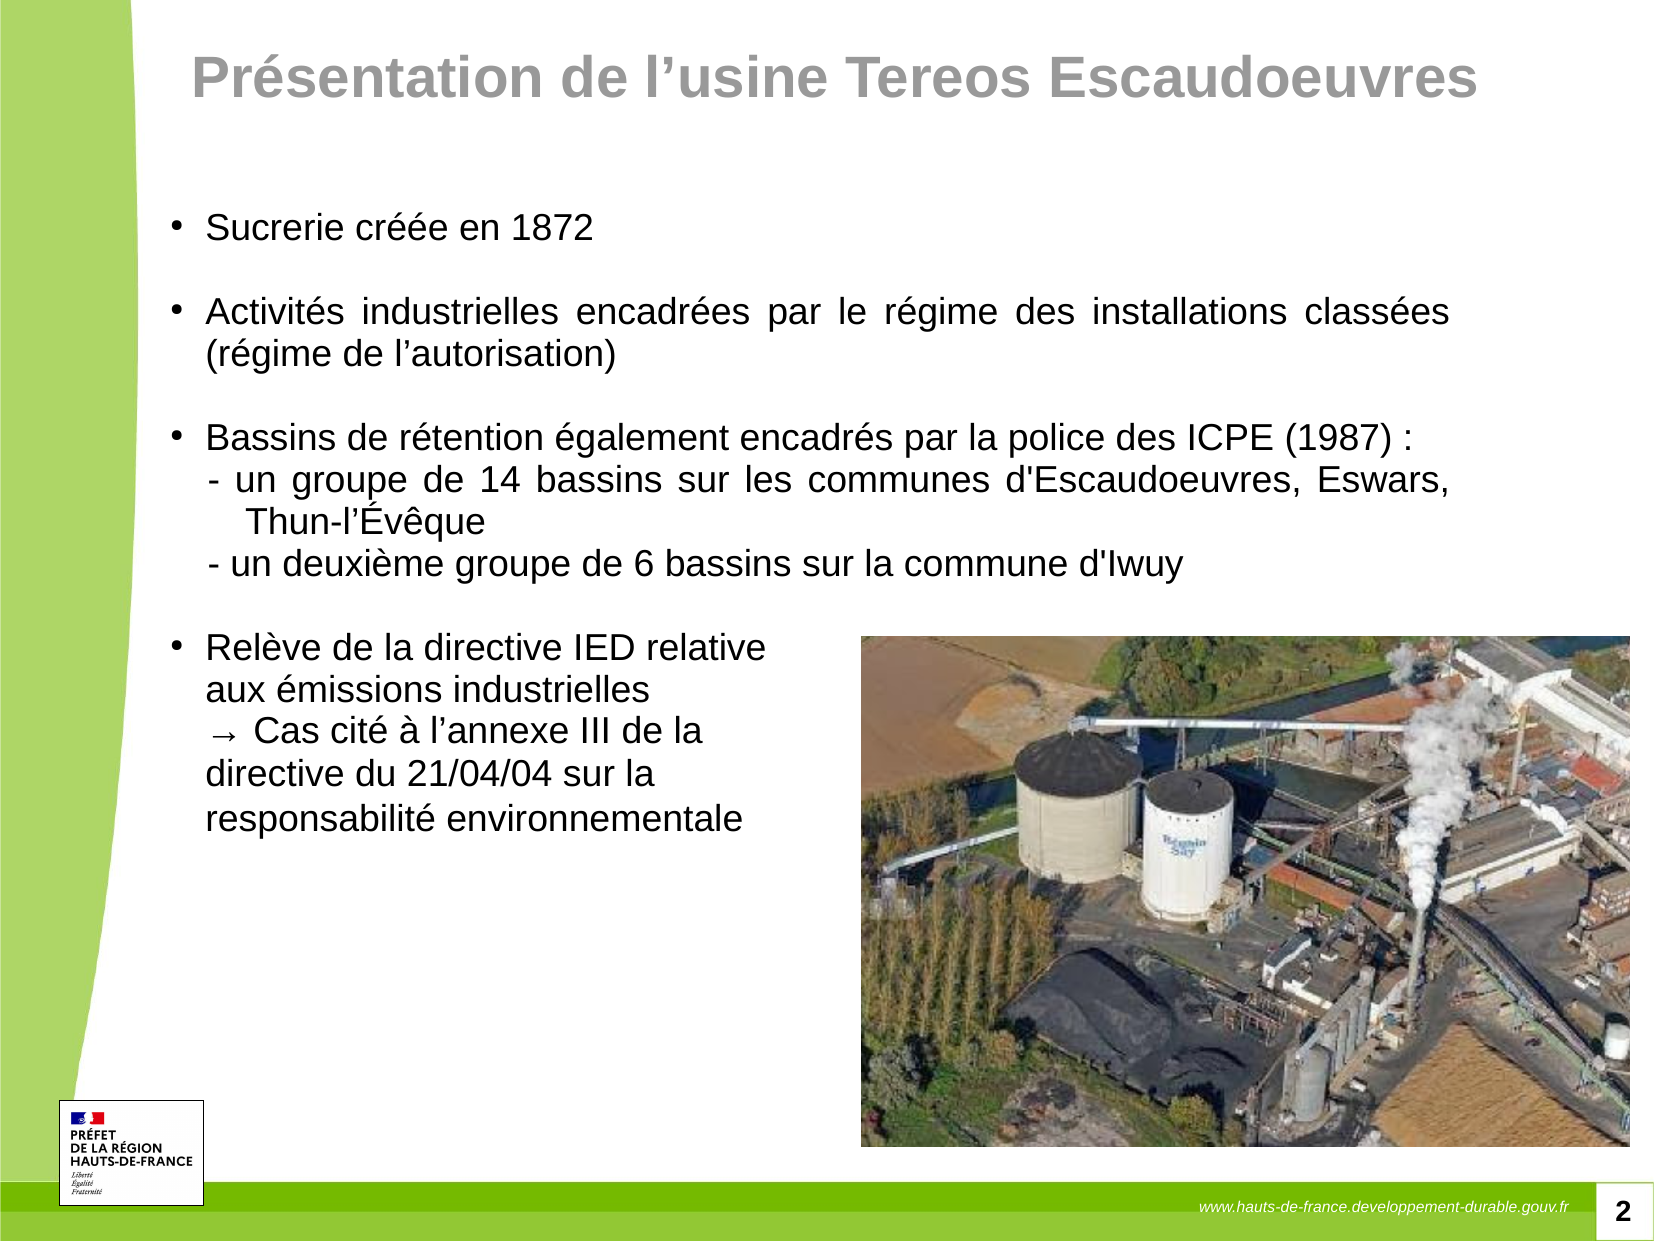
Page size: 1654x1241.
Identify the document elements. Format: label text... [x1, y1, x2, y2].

text_box Sucrerie créée en 1872 Activités industrielles encadrées par le régime des installations classées (régime de l’autorisation) Bassins de rétention également encadrés par la police des ICPE (1987) : - un groupe de 14 bassins sur les communes d'Escaudoeuvres, Eswars, Thun-l’Évêque - un deuxième groupe de 6 bassins sur la commune d'Iwuy Relève de la directive IED relative aux émissions industrielles → Cas cité à l’annexe III de la directive du 21/04/04 sur la responsabilité environnementale [155, 152, 1465, 911]
picture [0, 0, 1654, 1241]
title Présentation de l’usine Tereos Escaudoeuvres [91, 0, 1581, 156]
